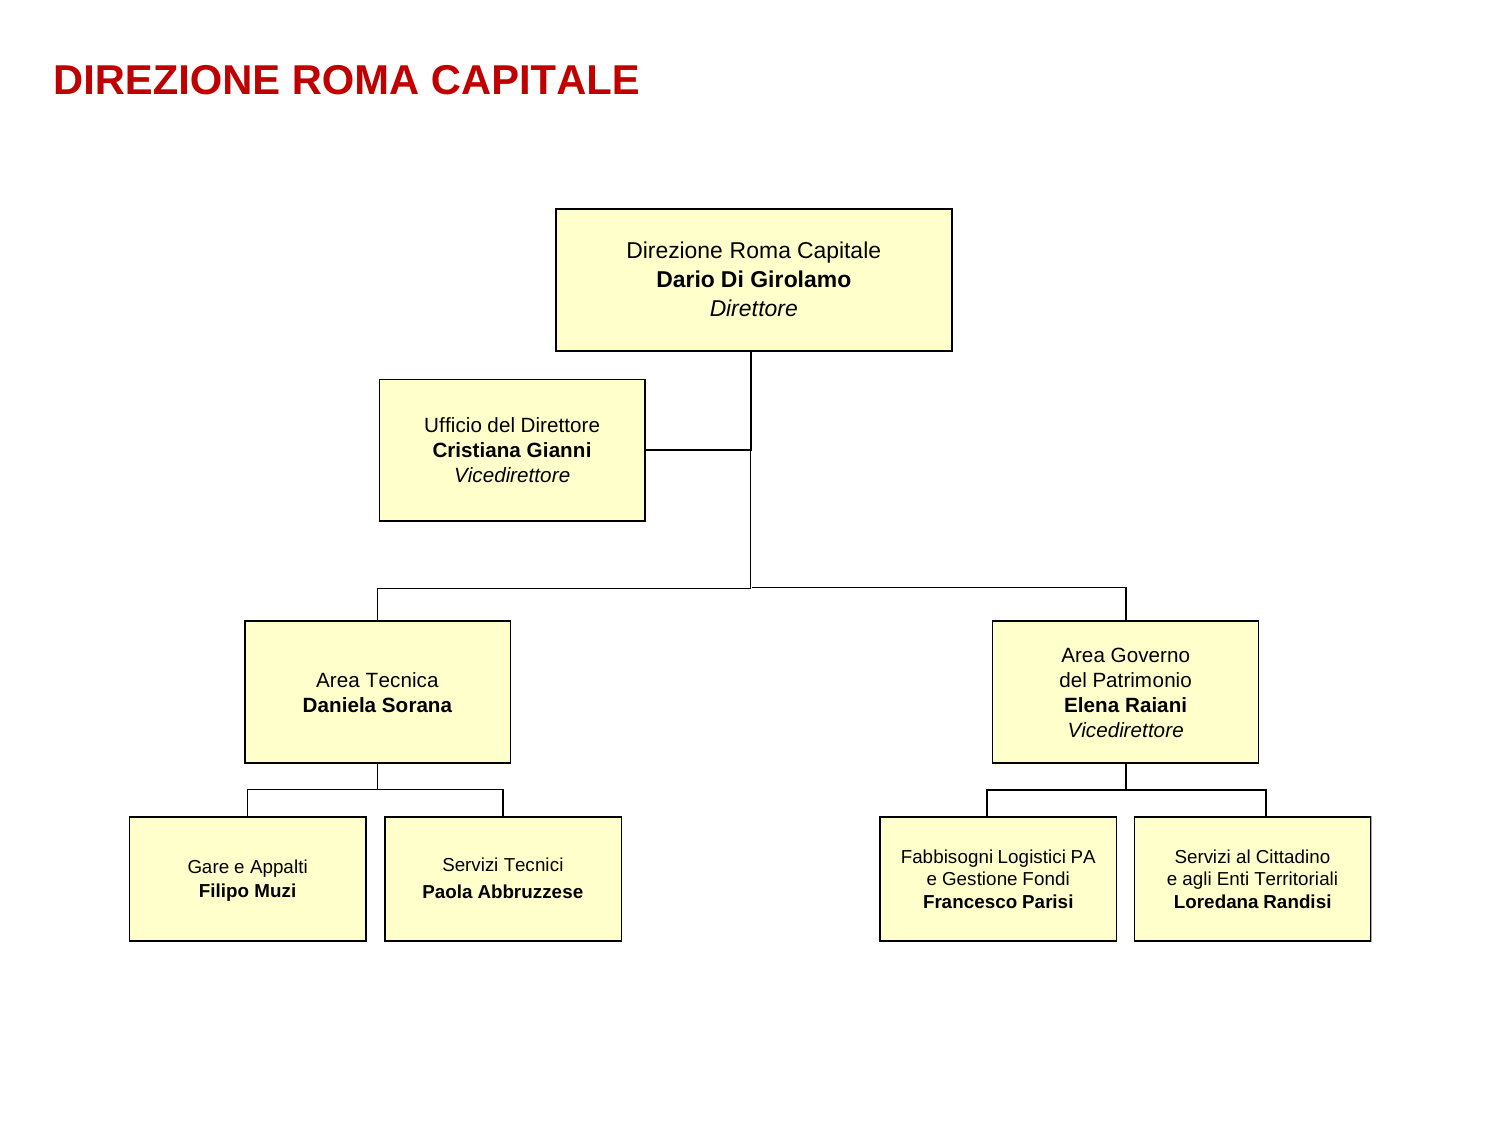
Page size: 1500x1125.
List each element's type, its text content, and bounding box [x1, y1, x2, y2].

text_box DIREZIONE ROMA CAPITALE [38, 45, 1500, 128]
picture [128, 207, 1372, 942]
